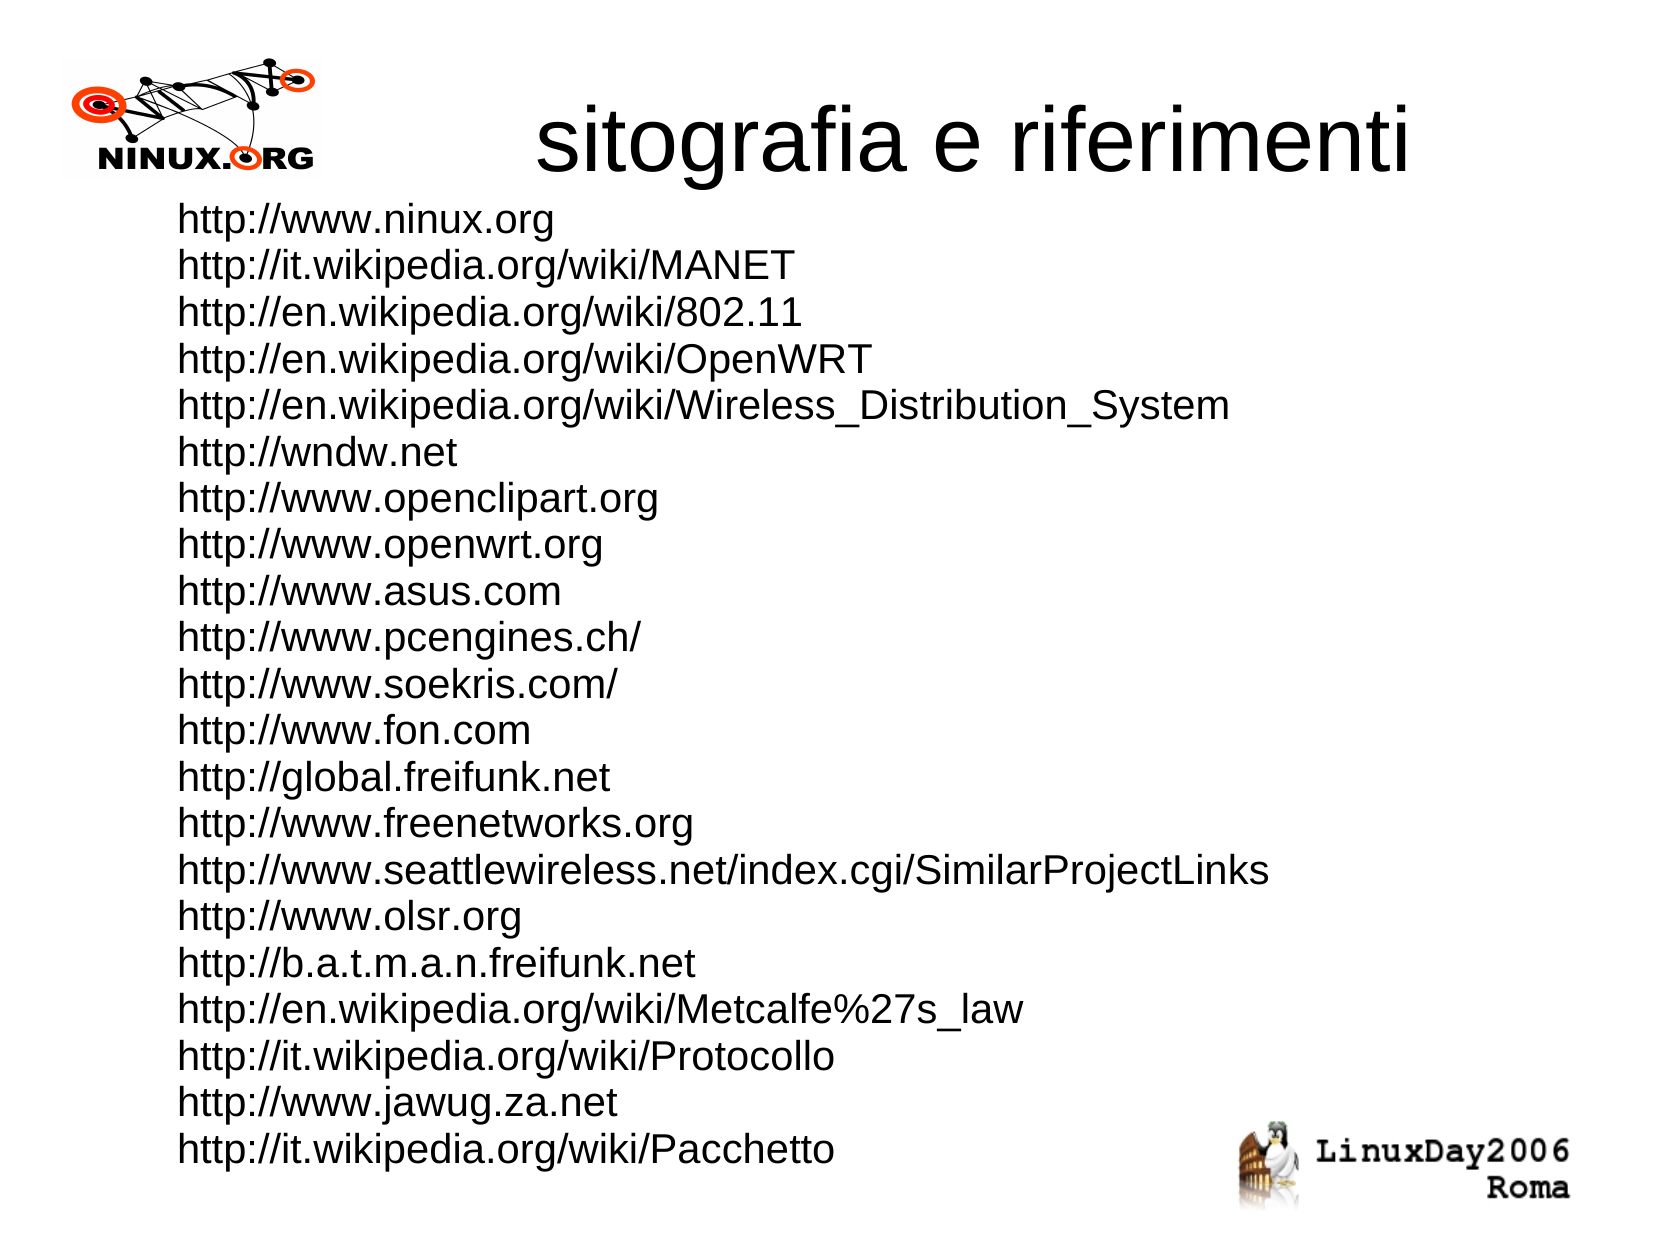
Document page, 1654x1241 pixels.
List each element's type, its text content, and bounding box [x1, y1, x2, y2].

title sitografia e riferimenti [383, 43, 1565, 237]
picture [59, 58, 323, 178]
picture [1234, 1121, 1589, 1211]
subtitle http://www.ninux.org http://it.wikipedia.org/wiki/MANET http://en.wikipedia.org/wiki/802.11 http://en.wikipedia.org/wiki/OpenWRT http://en.wikipedia.org/wiki/Wireless_Distribution_System http://wndw.net http://www.openclipart.org http://www.openwrt.org http://www.asus.com http://www.pcengines.ch/ http://www.soekris.com/ http://www.fon.com http://global.freifunk.net http://www.freenetworks.org http://www.seattlewireless.net/index.cgi/SimilarProjectLinks http://www.olsr.org http://b.a.t.m.a.n.freifunk.net http://en.wikipedia.org/wiki/Metcalfe%27s_law http://it.wikipedia.org/wiki/Protocollo http://www.jawug.za.net http://it.wikipedia.org/wiki/Pacchetto [177, 192, 1512, 1176]
